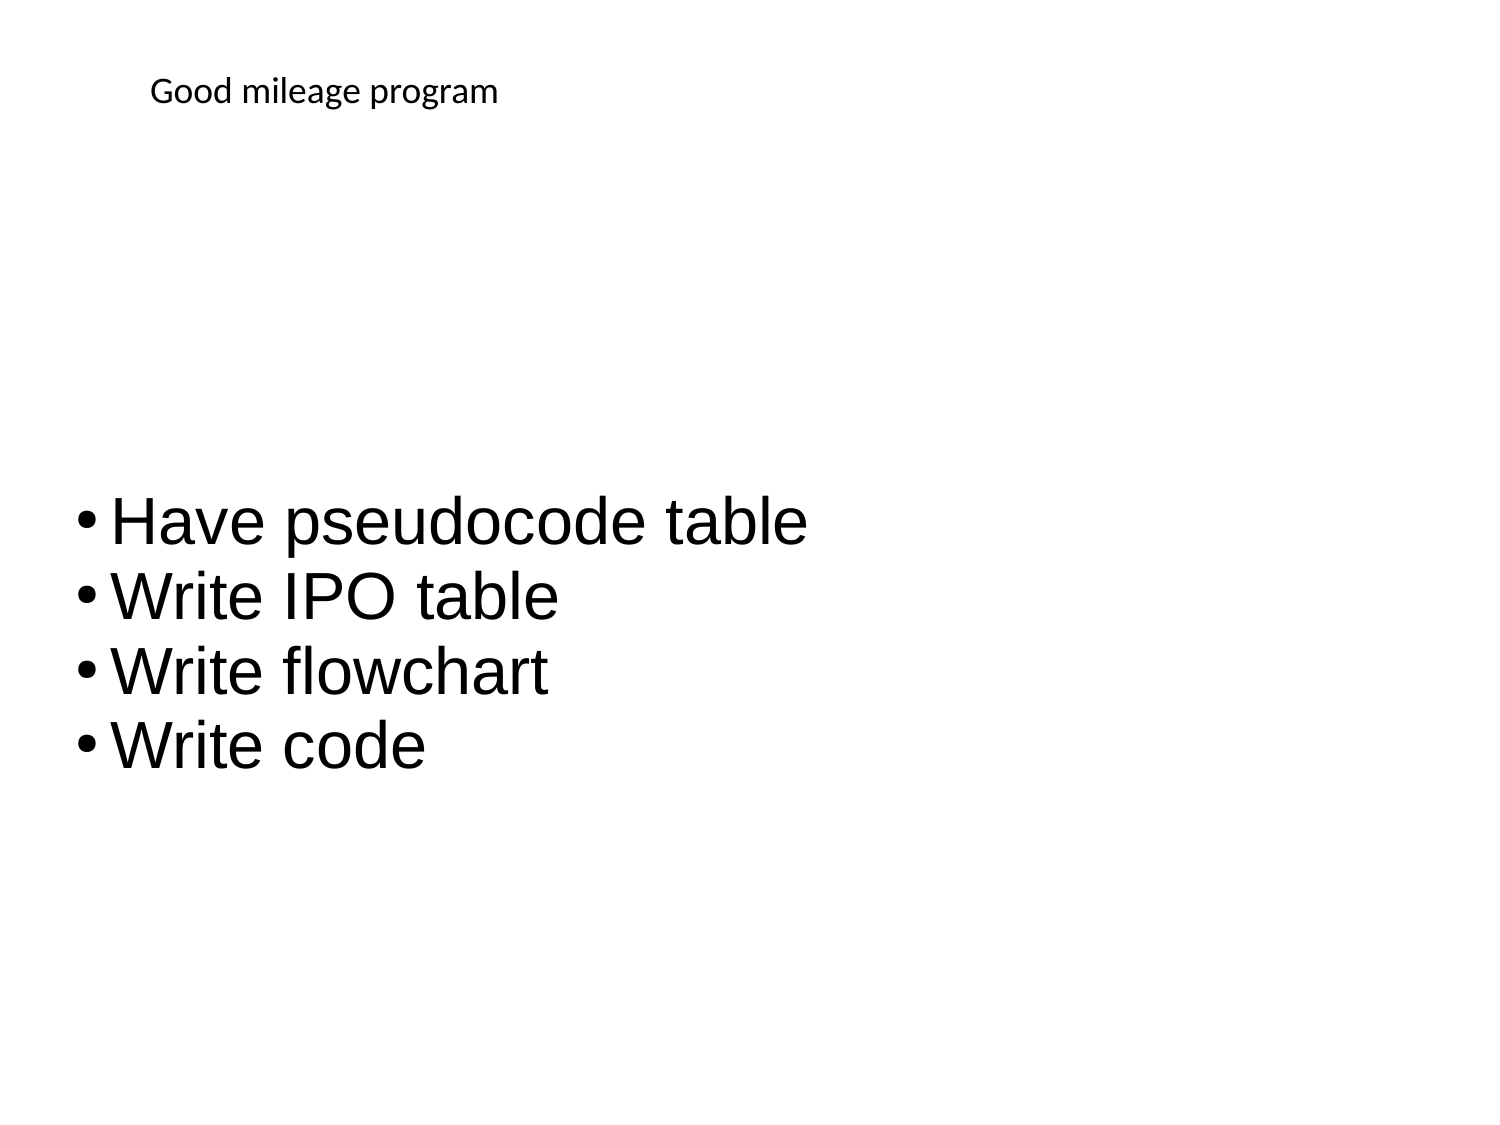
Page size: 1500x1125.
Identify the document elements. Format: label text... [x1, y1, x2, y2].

subtitle Have pseudocode table Write IPO table Write flowchart Write code [75, 262, 1425, 1005]
title Good mileage program [0, 0, 1351, 188]
